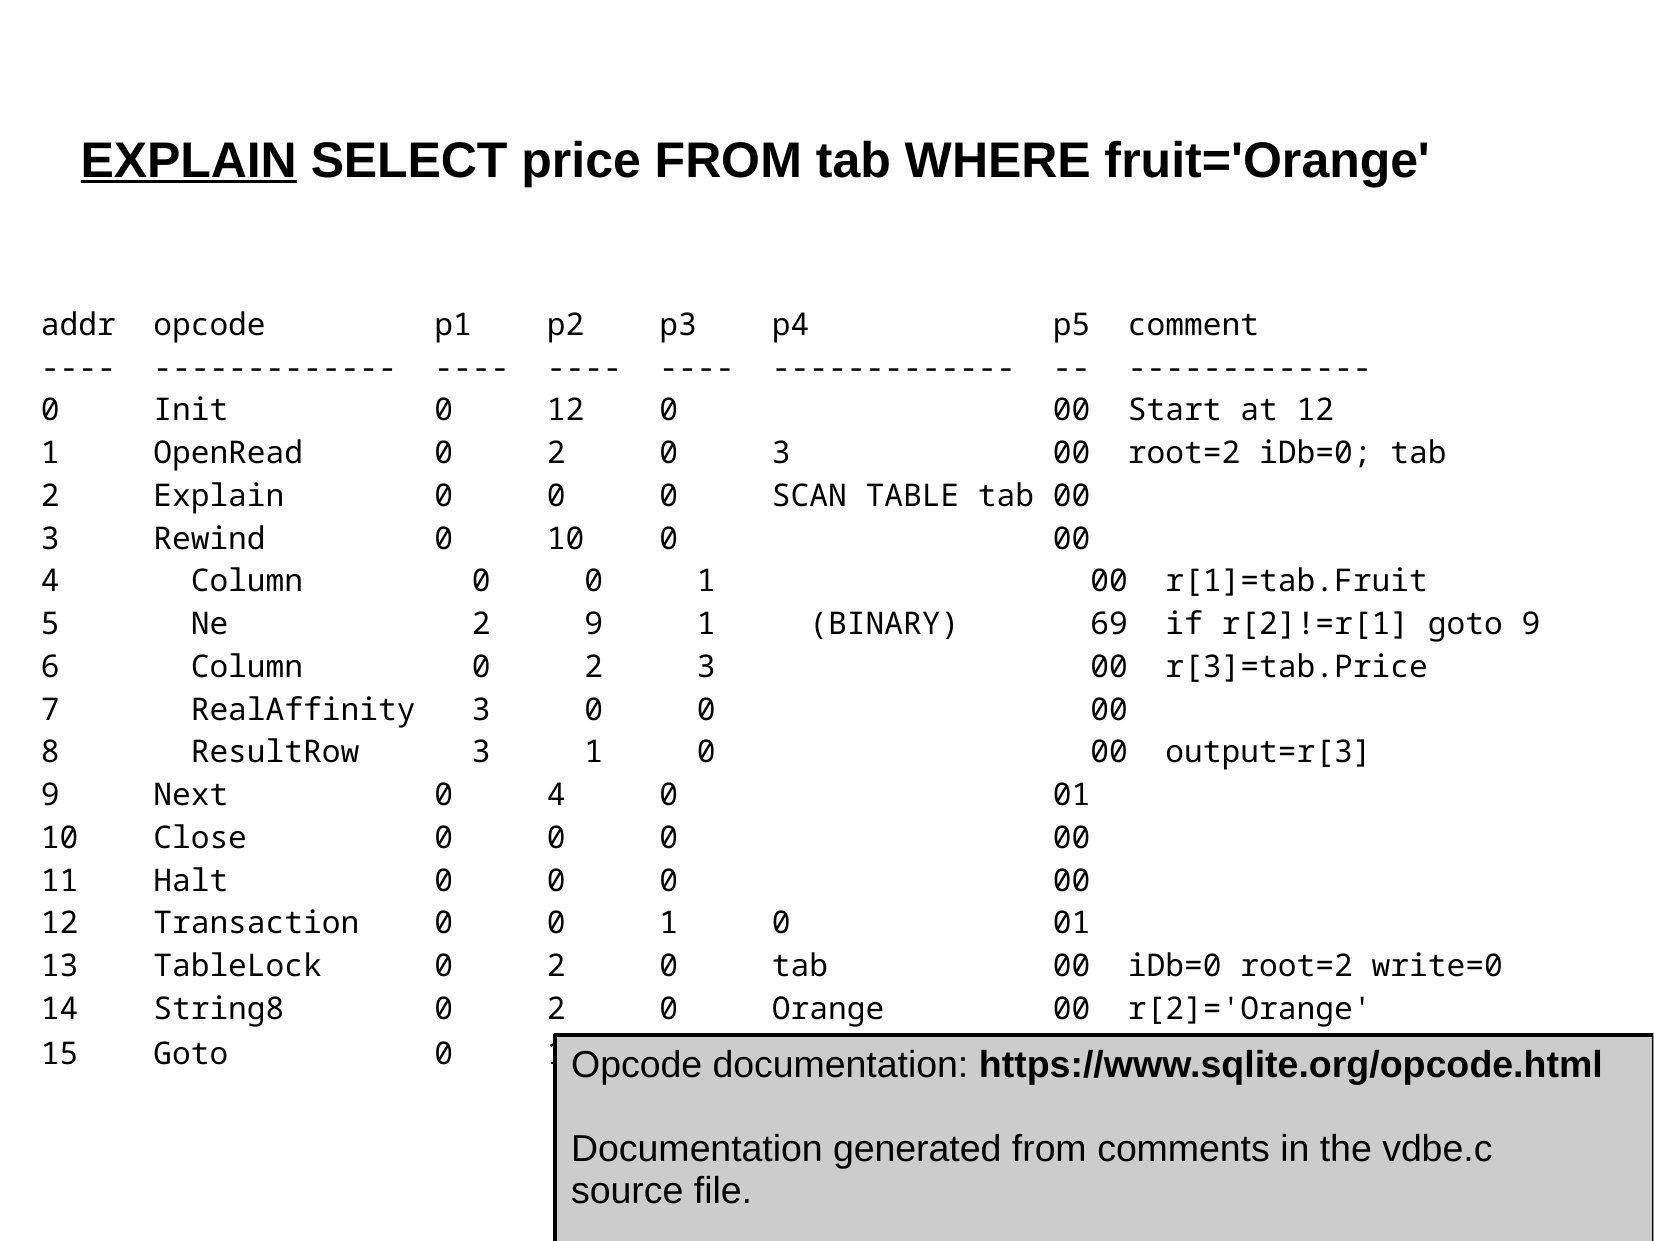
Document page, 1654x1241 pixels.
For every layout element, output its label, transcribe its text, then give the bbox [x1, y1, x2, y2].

text_box EXPLAIN SELECT price FROM tab WHERE fruit='Orange' [65, 124, 1467, 196]
text_box addr opcode p1 p2 p3 p4 p5 comment ---- ------------- ---- ---- ---- ------------- -- ------------- 0 Init 0 12 0 00 Start at 12 1 OpenRead 0 2 0 3 00 root=2 iDb=0; tab 2 Explain 0 0 0 SCAN TABLE tab 00 3 Rewind 0 10 0 00 4 Column 0 0 1 00 r[1]=tab.Fruit 5 Ne 2 9 1 (BINARY) 69 if r[2]!=r[1] goto 9 6 Column 0 2 3 00 r[3]=tab.Price 7 RealAffinity 3 0 0 00 8 ResultRow 3 1 0 00 output=r[3] 9 Next 0 4 0 01 10 Close 0 0 0 00 11 Halt 0 0 0 00 12 Transaction 0 0 1 0 01 13 TableLock 0 2 0 tab 00 iDb=0 root=2 write=0 14 String8 0 2 0 Orange 00 r[2]='Orange' 15 Goto 0 1 0 00 [26, 294, 1606, 961]
text_box Opcode documentation: https://www.sqlite.org/opcode.html Documentation generated from comments in the vdbe.c source file. [555, 1035, 1654, 1241]
